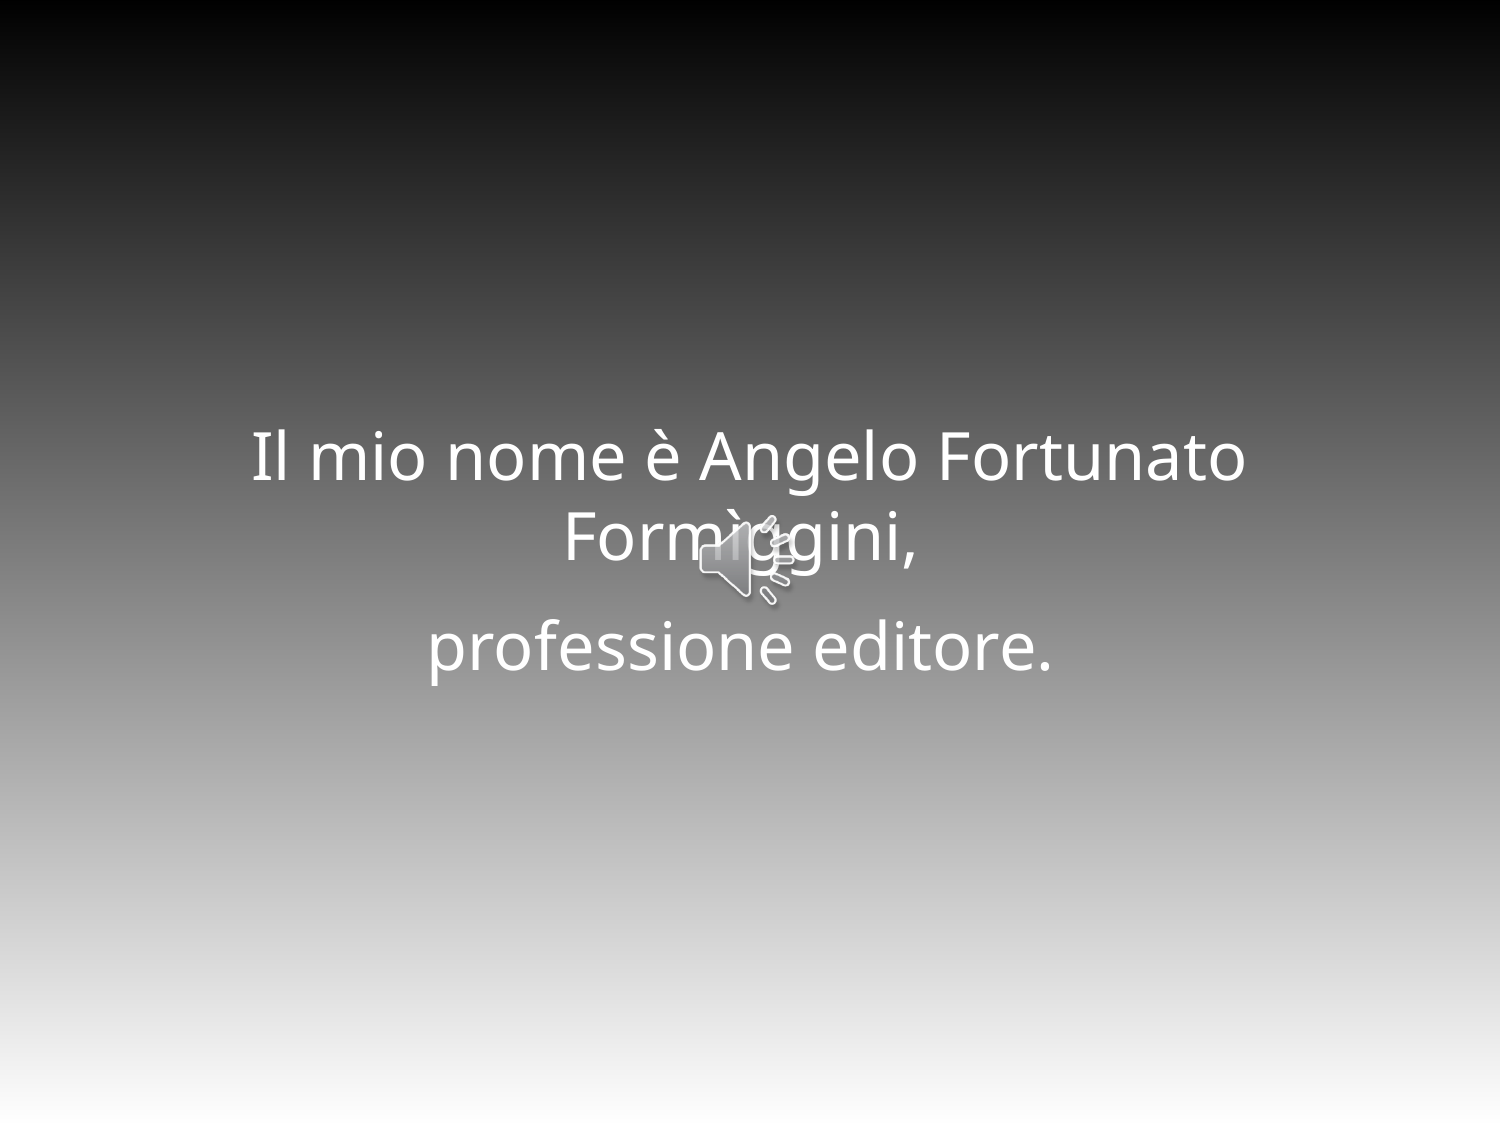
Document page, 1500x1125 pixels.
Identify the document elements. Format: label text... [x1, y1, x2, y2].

list Il mio nome è Angelo Fortunato Formìggini, professione editore. [75, 78, 1425, 1059]
picture [699, 512, 800, 613]
